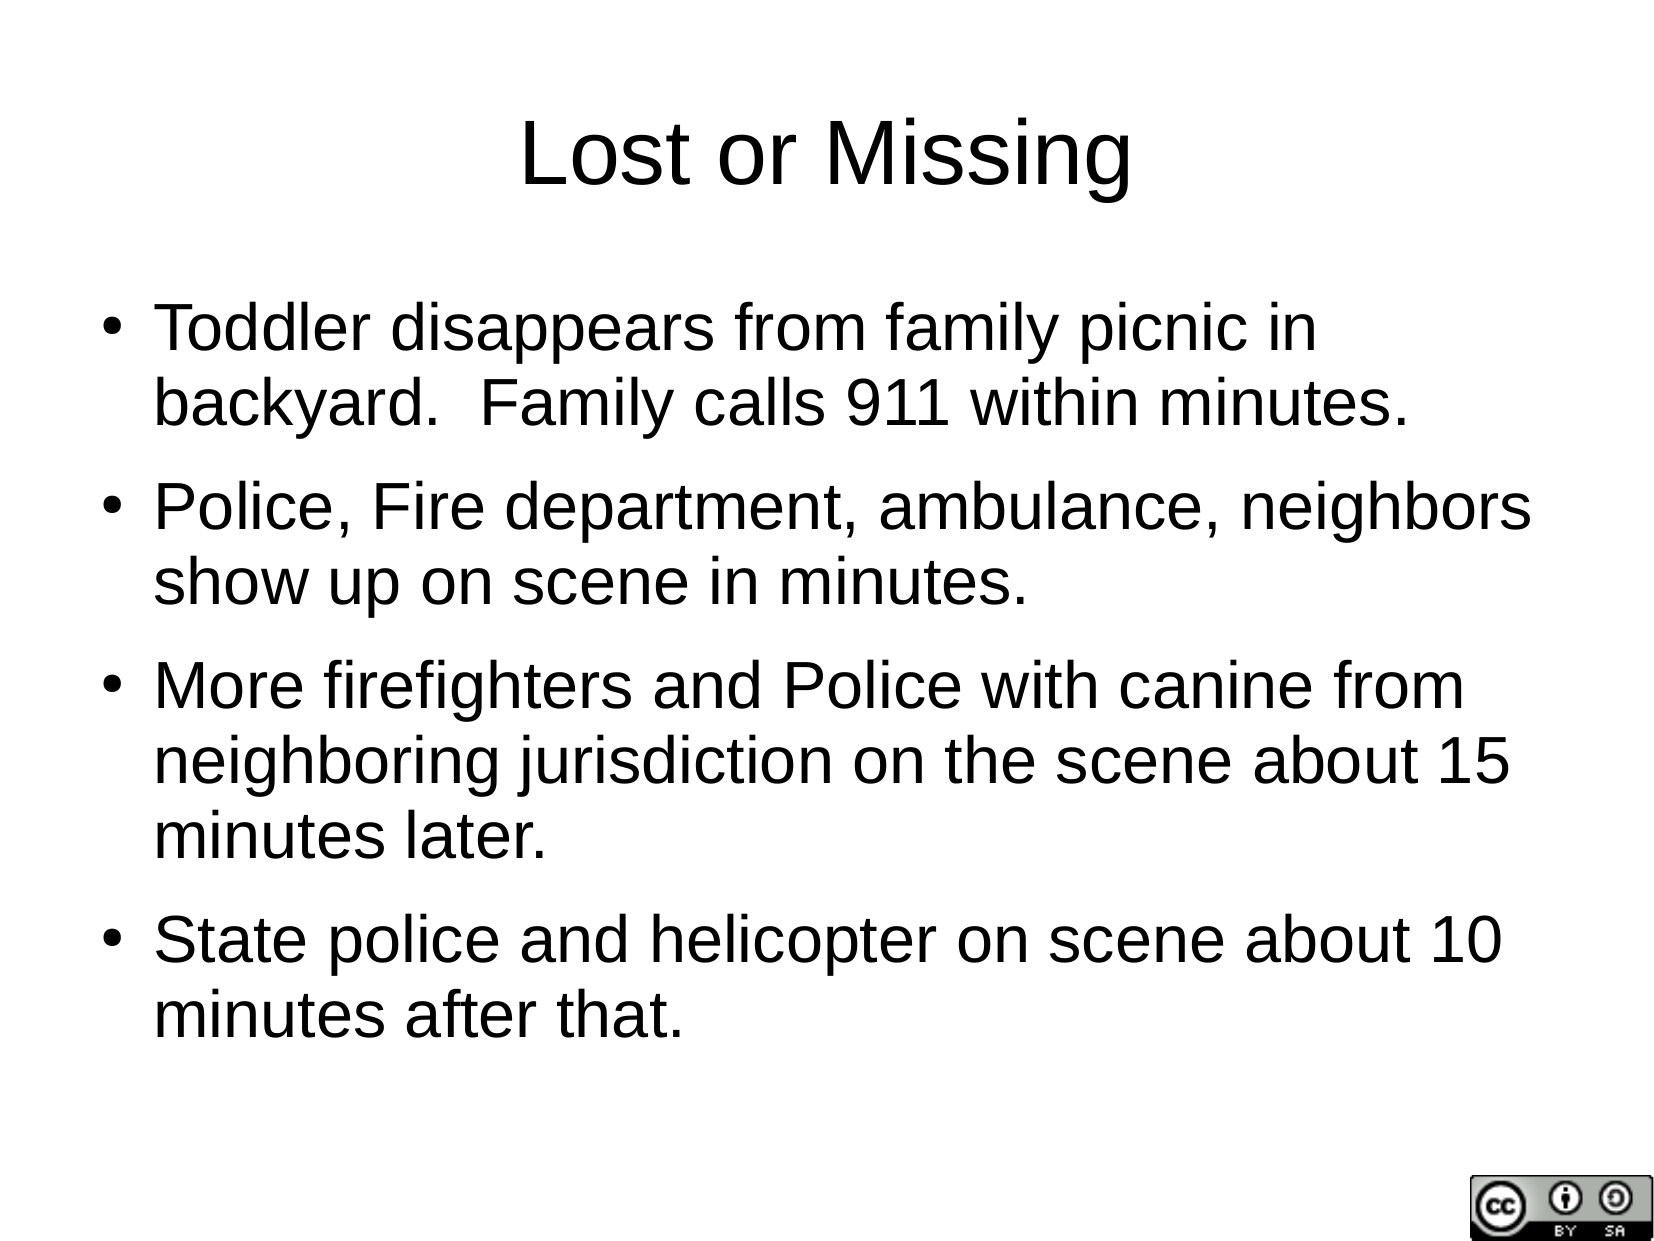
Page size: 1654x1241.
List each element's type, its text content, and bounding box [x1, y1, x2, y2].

picture [1470, 1175, 1654, 1241]
title Lost or Missing [82, 49, 1571, 257]
list Toddler disappears from family picnic in backyard. Family calls 911 within minutes. Police, Fire department, ambulance, neighbors show up on scene in minutes. More firefighters and Police with canine from neighboring jurisdiction on the scene about 15 minutes later. State police and helicopter on scene about 10 minutes after that. [82, 290, 1571, 1108]
